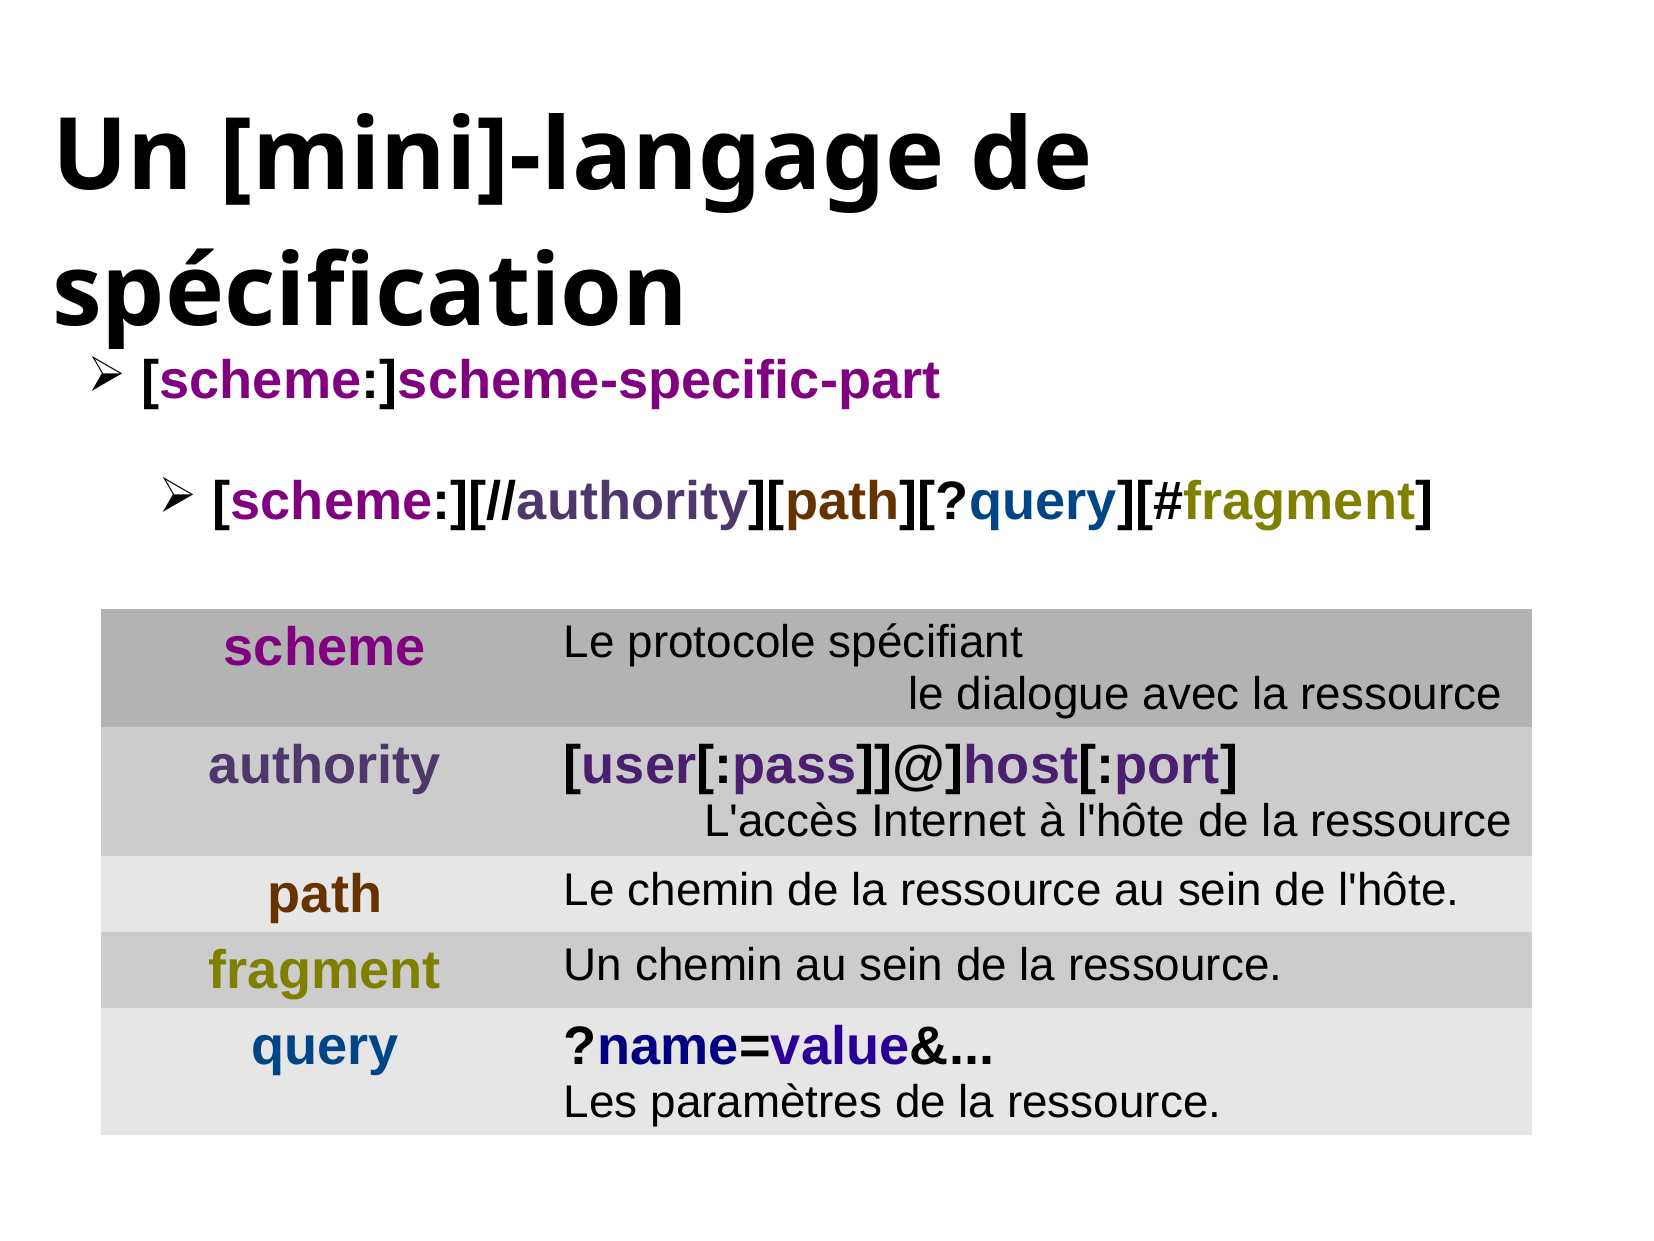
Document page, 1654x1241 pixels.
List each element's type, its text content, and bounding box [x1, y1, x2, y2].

text_box Un [mini]-langage de spécification [37, 75, 1613, 219]
table_cell fragment [101, 932, 549, 1008]
table_cell path [101, 856, 549, 932]
table_cell Un chemin au sein de la ressource. [549, 932, 1532, 1008]
table_cell ?name=value&... Les paramètres de la ressource. [549, 1008, 1532, 1135]
table_cell query [101, 1008, 549, 1135]
table_cell [user[:pass]]@]host[:port] L'accès Internet à l'hôte de la ressource [549, 727, 1532, 856]
table_cell Le chemin de la ressource au sein de l'hôte. [549, 856, 1532, 932]
text_box [scheme:]scheme-specific-part [scheme:][//authority][path][?query][#fragment] [37, 300, 1613, 601]
table_header scheme [101, 609, 549, 727]
table_header Le protocole spécifiant le dialogue avec la ressource [549, 609, 1532, 727]
table_cell authority [101, 727, 549, 856]
